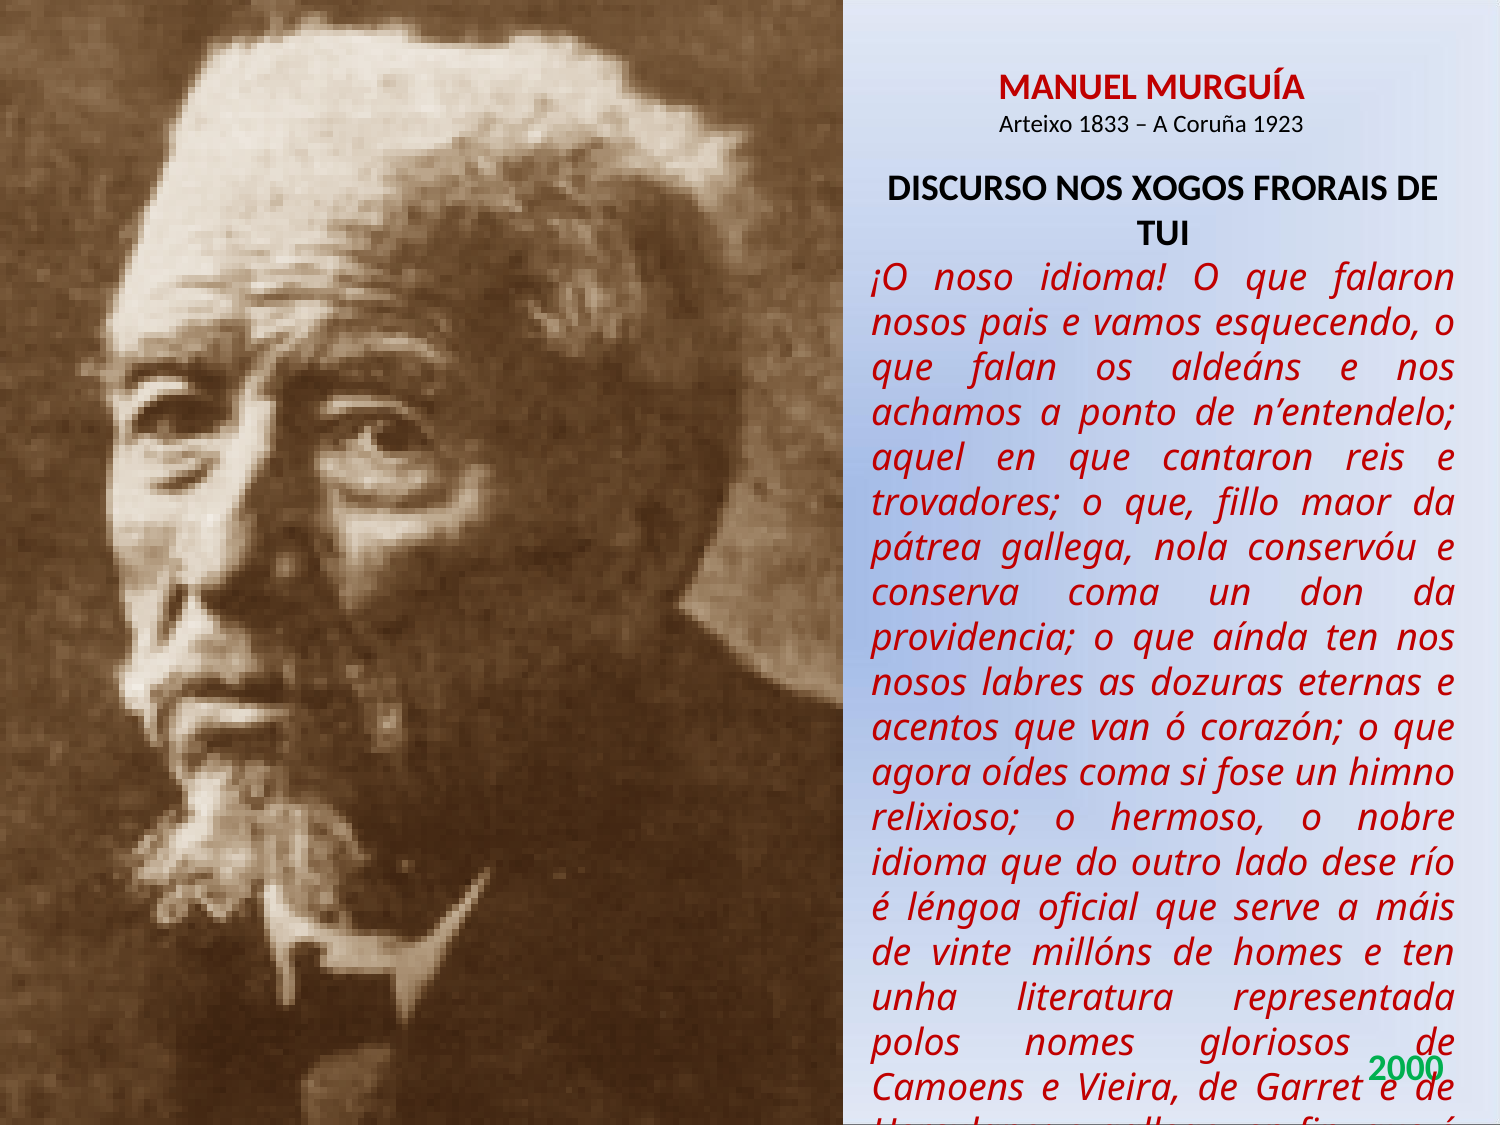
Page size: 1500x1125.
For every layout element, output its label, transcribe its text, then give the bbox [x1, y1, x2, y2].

text_box DISCURSO NOS XOGOS FRORAIS DE TUI ¡O noso idioma! O que falaron nosos pais e vamos esquecendo, o que falan os aldeáns e nos achamos a ponto de n’entendelo; aquel en que cantaron reis e trovadores; o que, fillo maor da pátrea gallega, nola conservóu e conserva coma un don da providencia; o que aínda ten nos nosos labres as dozuras eternas e acentos que van ó corazón; o que agora oídes coma si fose un himno relixioso; o hermoso, o nobre idioma que do outro lado dese río é léngoa oficial que serve a máis de vinte millóns de homes e ten unha literatura representada polos nomes gloriosos de Camoens e Vieira, de Garret e de Herculano; o gallego, en fin, que é o que nos dá dereito á enteira posesión da terra en que fomos nados, que nos de que, pois somos un pobo distinto, debemos selo... [856, 155, 1471, 1125]
text_box MANUEL MURGUÍA Arteixo 1833 – A Coruña 1923 [903, 54, 1400, 146]
picture [0, 0, 1500, 1125]
